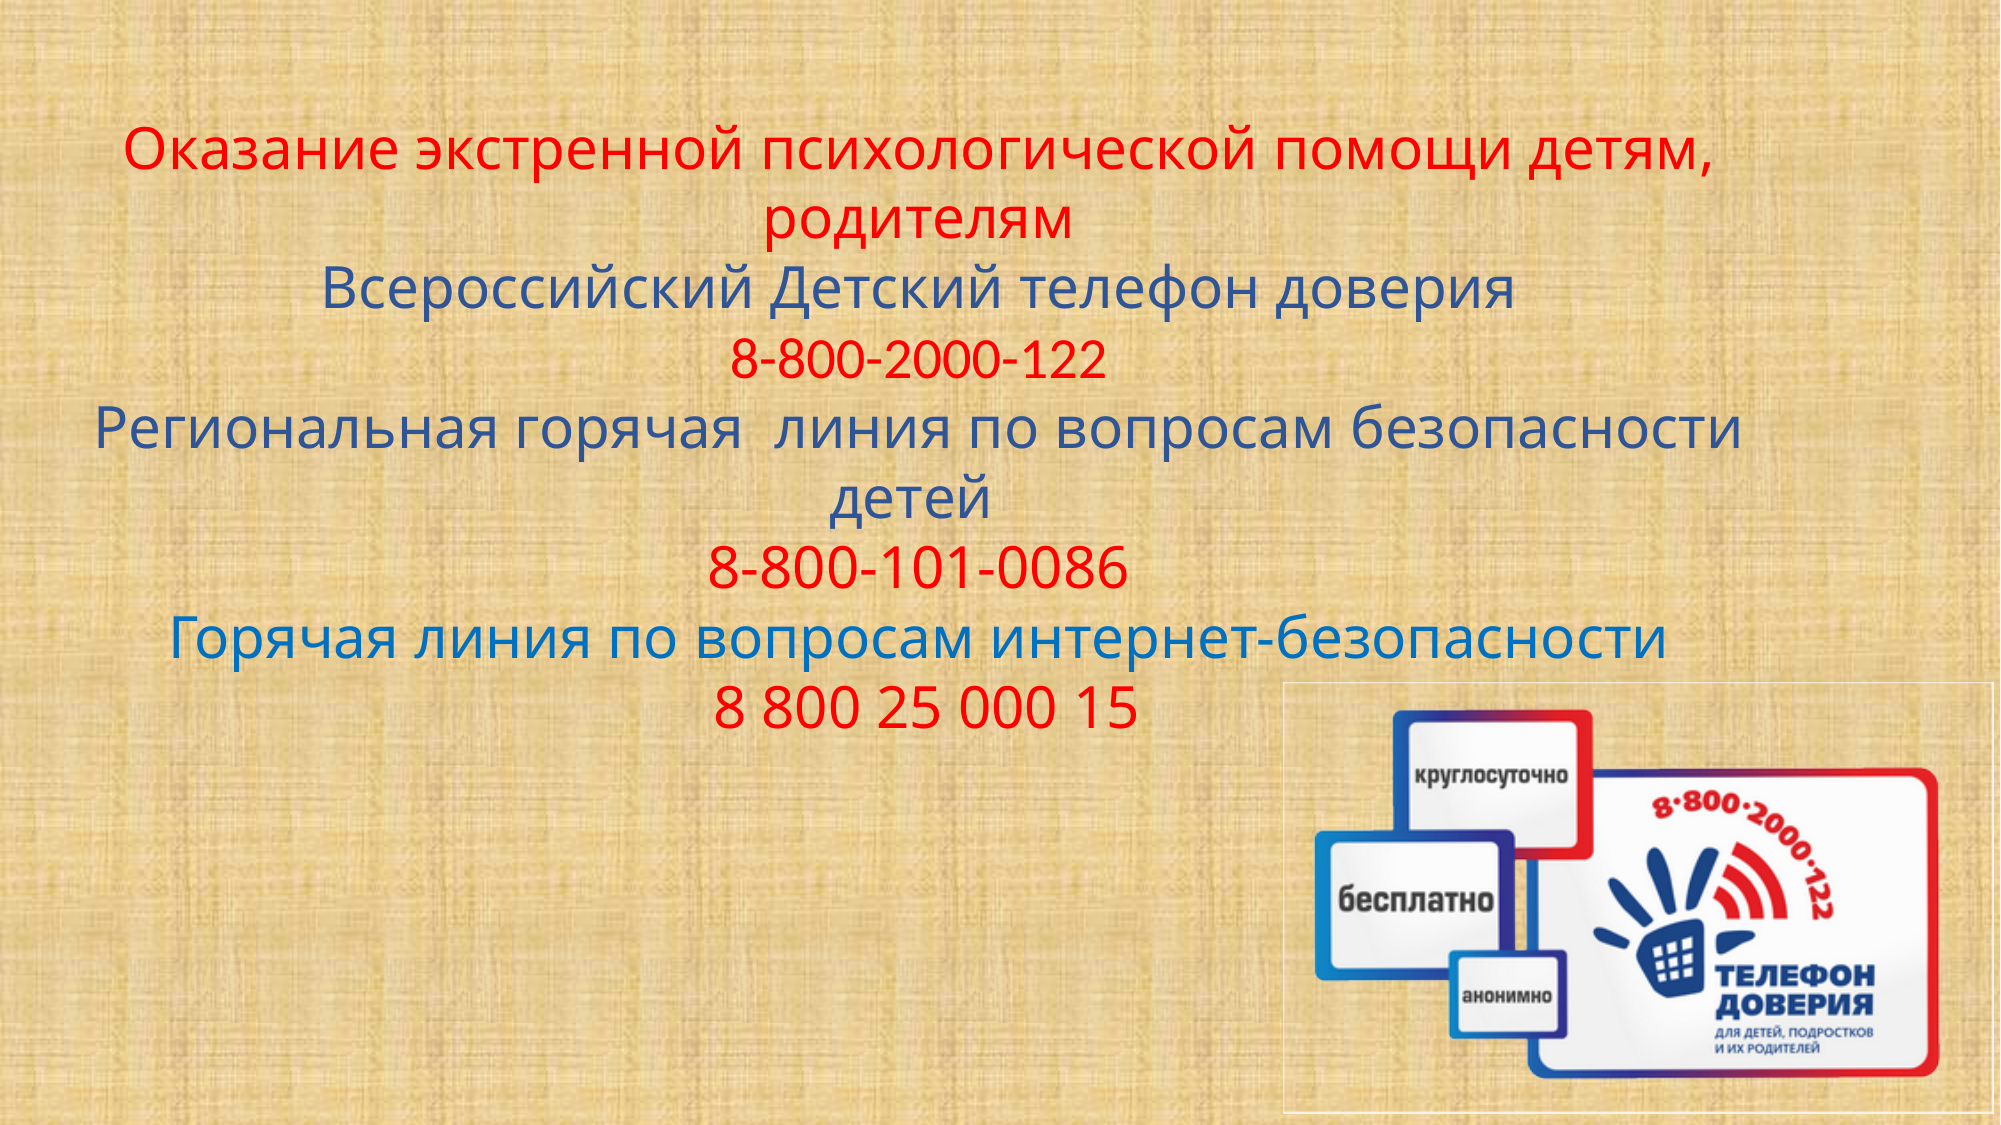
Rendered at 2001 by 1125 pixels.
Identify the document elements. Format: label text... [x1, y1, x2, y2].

text_box Оказание экстренной психологической помощи детям, родителям Всероссийский Детский телефон доверия 8-800-2000-122 Региональная горячая линия по вопросам безопасности детей 8-800-101-0086 Горячая линия по вопросам интернет-безопасности 8 800 25 000 15 [56, 103, 1782, 1021]
picture [0, 0, 2001, 1125]
